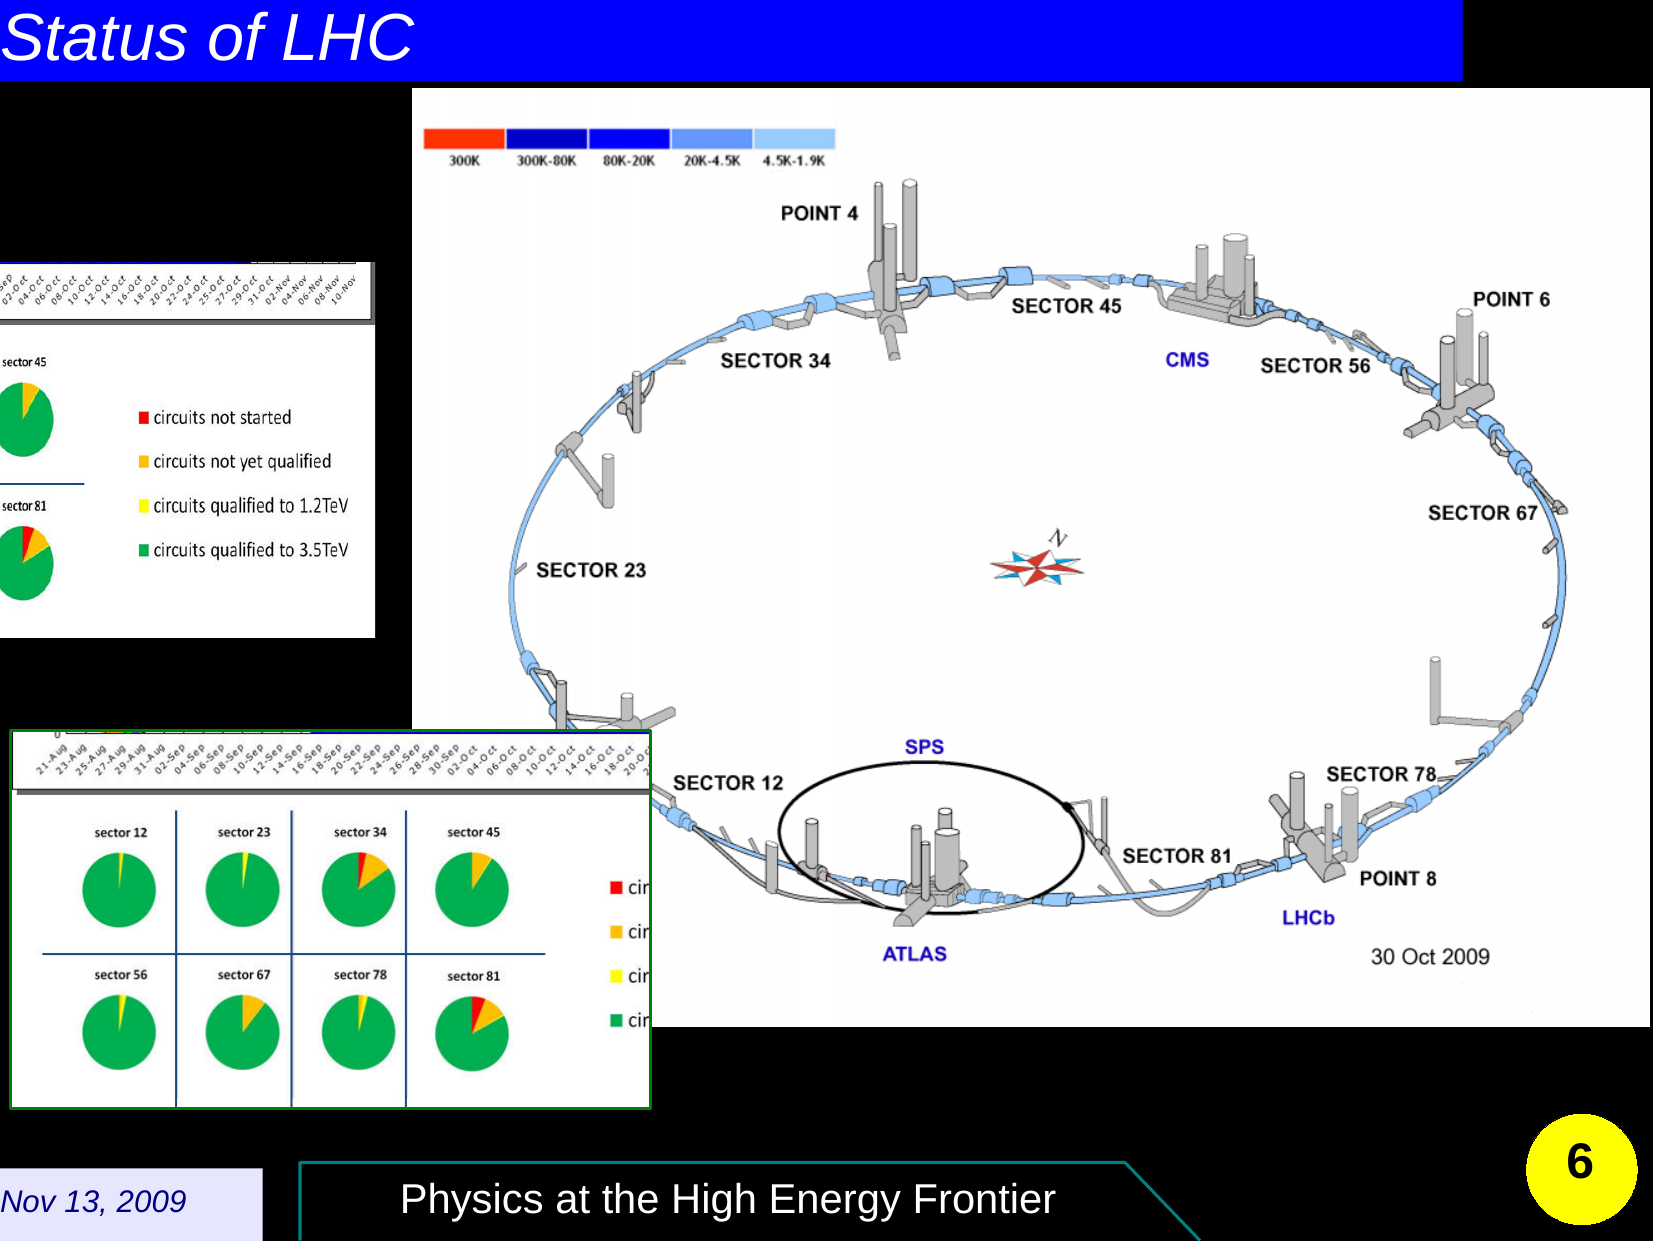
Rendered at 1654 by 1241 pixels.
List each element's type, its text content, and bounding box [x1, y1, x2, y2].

picture [11, 732, 650, 1108]
picture [412, 88, 1650, 1027]
picture [0, 262, 376, 638]
title Status of LHC [0, 0, 1463, 75]
